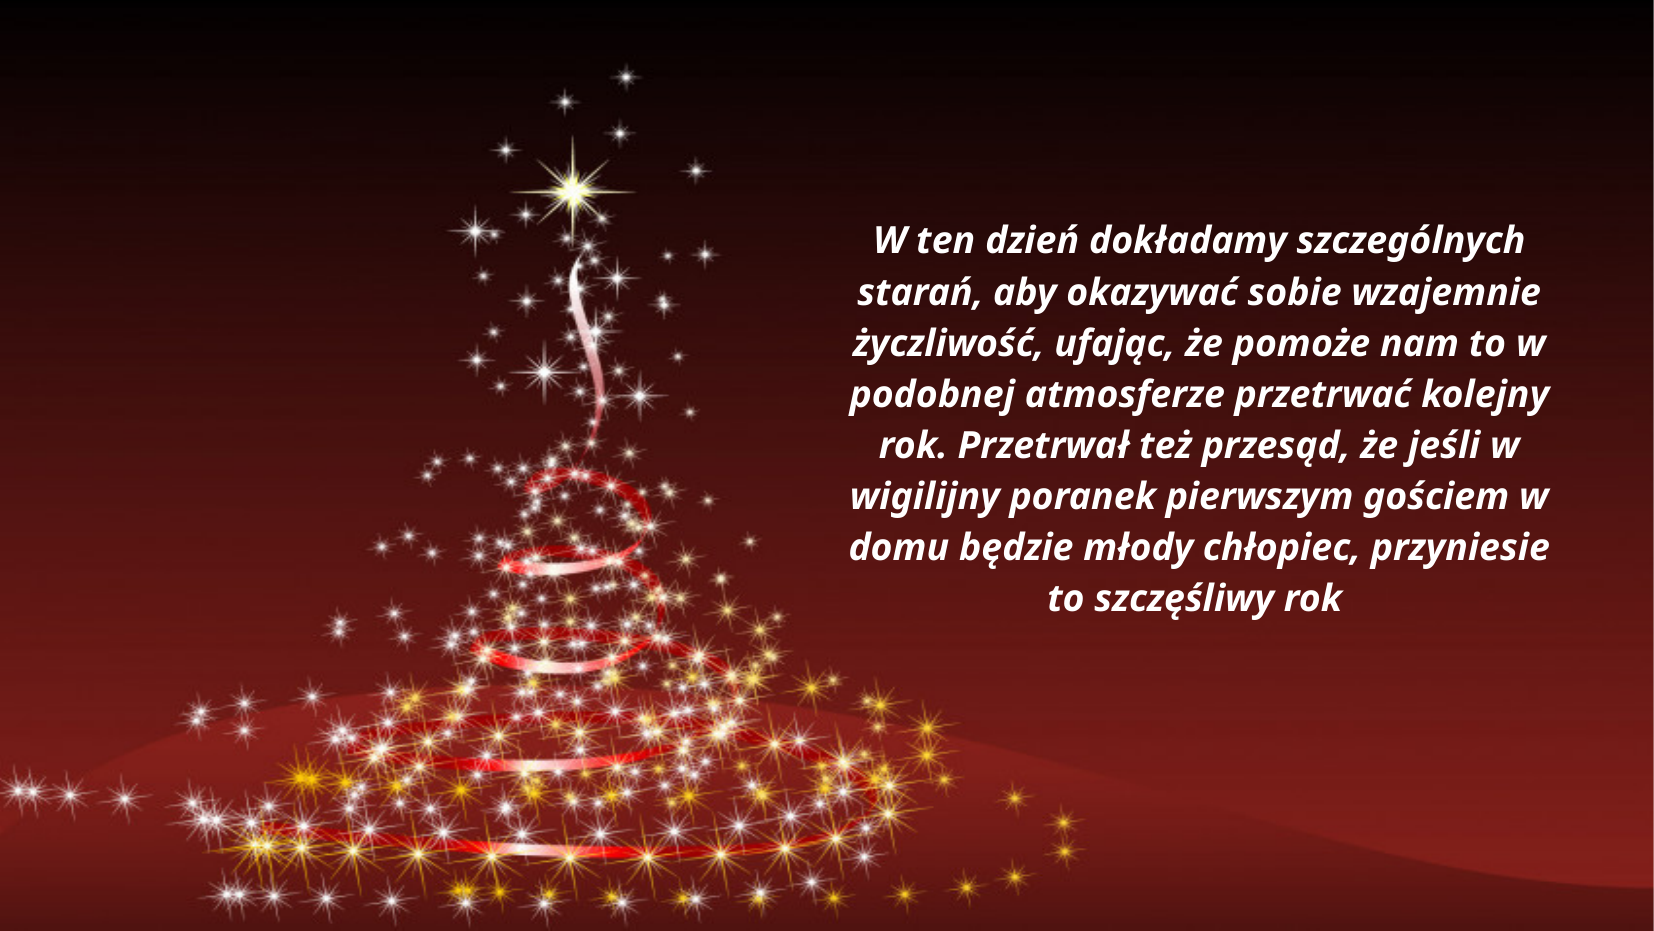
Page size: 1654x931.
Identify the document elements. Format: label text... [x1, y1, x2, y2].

picture [0, 0, 1654, 931]
text_box W ten dzień dokładamy szczególnych starań, aby okazywać sobie wzajemnie życzliwość, ufając, że pomoże nam to w podobnej atmosferze przetrwać kolejny rok. Przetrwał też przesąd, że jeśli w wigilijny poranek pierwszym gościem w domu będzie młody chłopiec, przyniesie to szczęśliwy rok [826, 206, 1573, 852]
